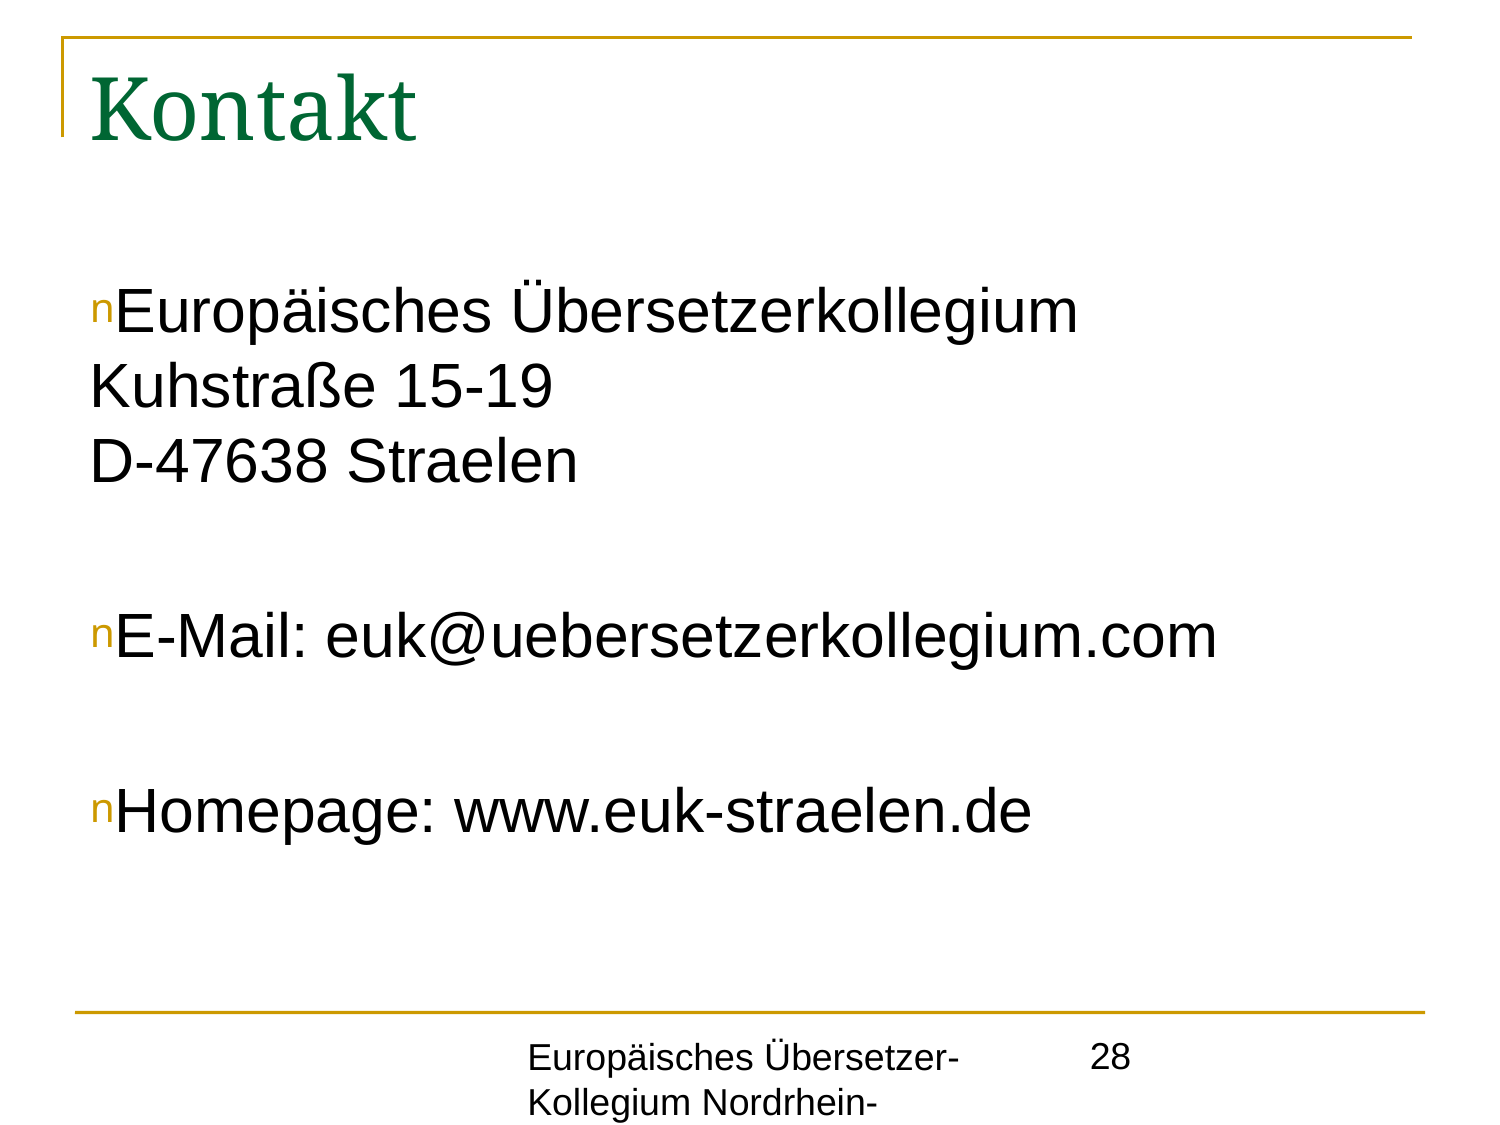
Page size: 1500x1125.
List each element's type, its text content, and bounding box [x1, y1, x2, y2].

list Europäisches Übersetzerkollegium Kuhstraße 15-19 D-47638 Straelen E-Mail: euk@uebersetzerkollegium.com Homepage: www.euk-straelen.de [75, 262, 1425, 1006]
text_box [1074, 1024, 1425, 1100]
title Kontakt [75, 45, 1425, 233]
text_box Europäisches Übersetzer-Kollegium Nordrhein-Westfalen in Straelen [512, 1025, 988, 1100]
